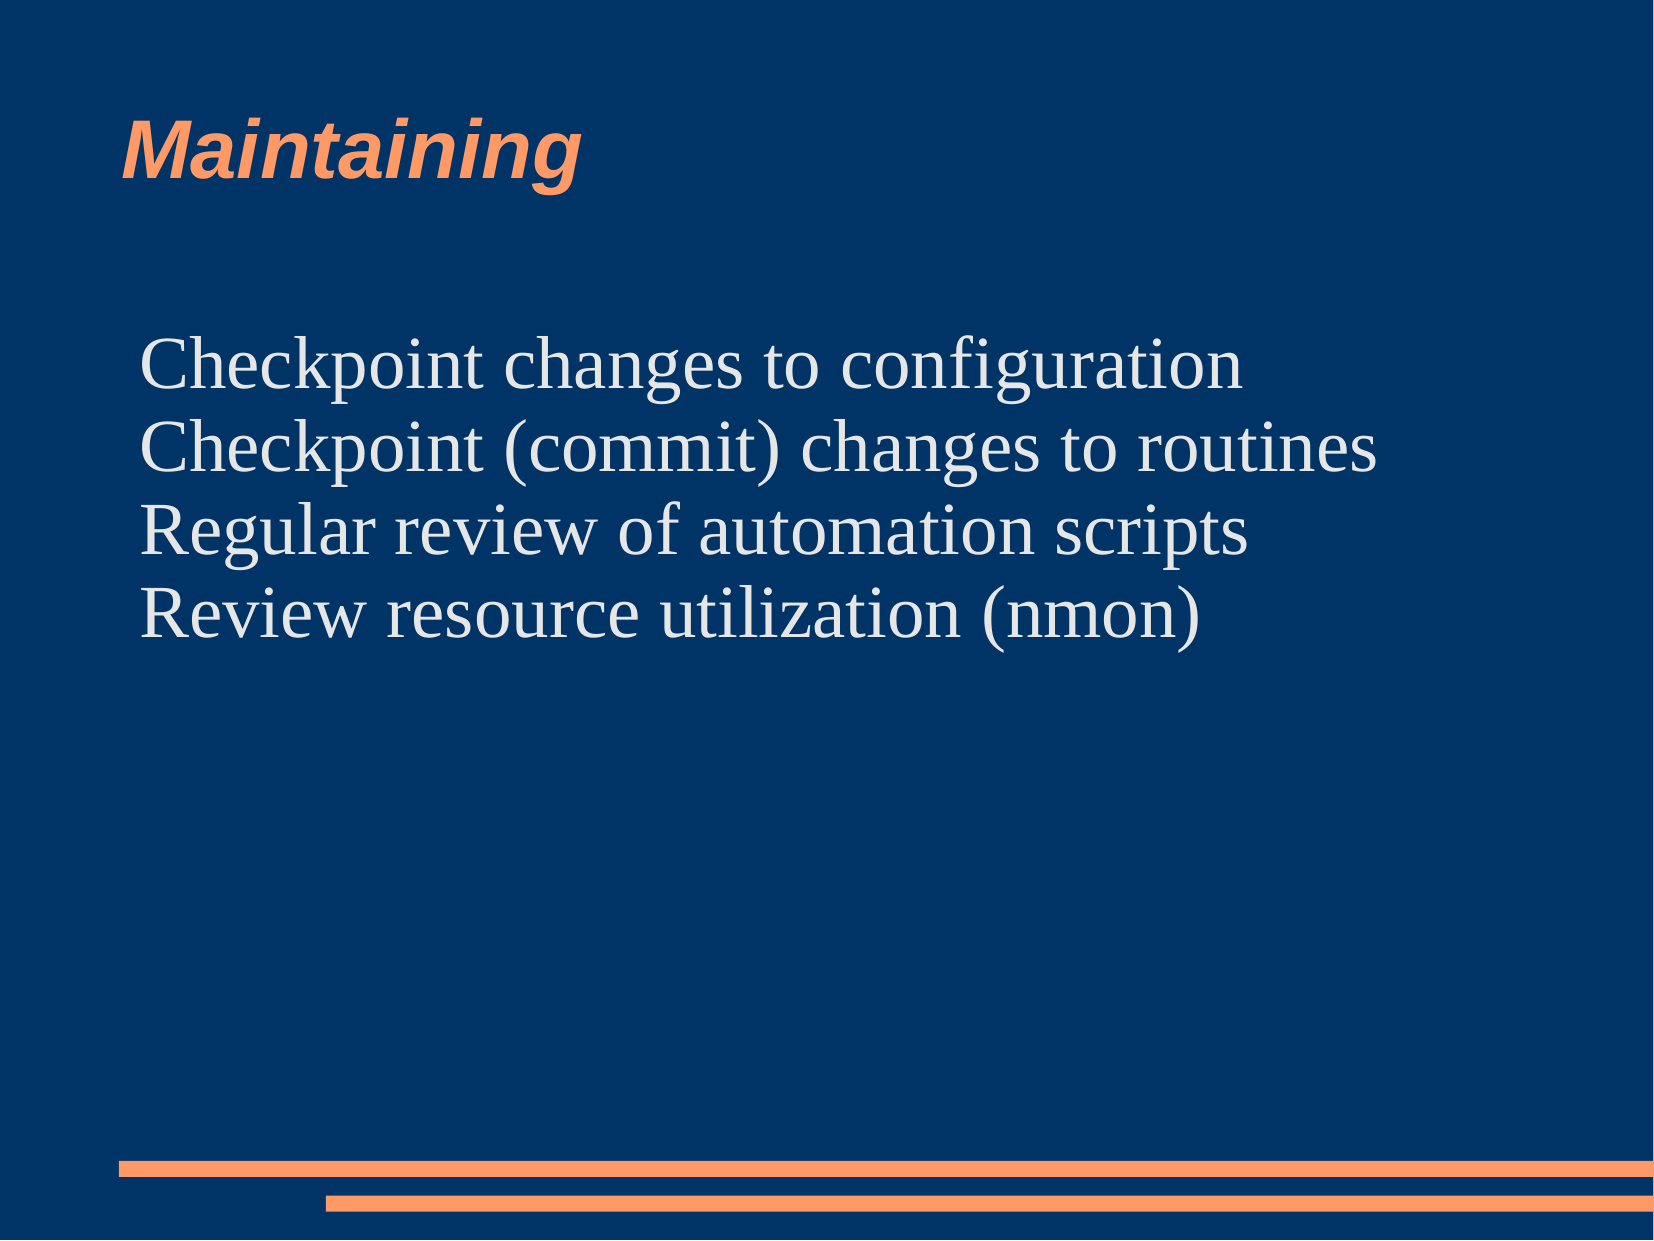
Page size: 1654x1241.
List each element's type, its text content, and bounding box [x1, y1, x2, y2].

list Checkpoint changes to configuration Checkpoint (commit) changes to routines Regular review of automation scripts Review resource utilization (nmon) [121, 322, 1561, 1118]
title Maintaining [121, 46, 1534, 254]
